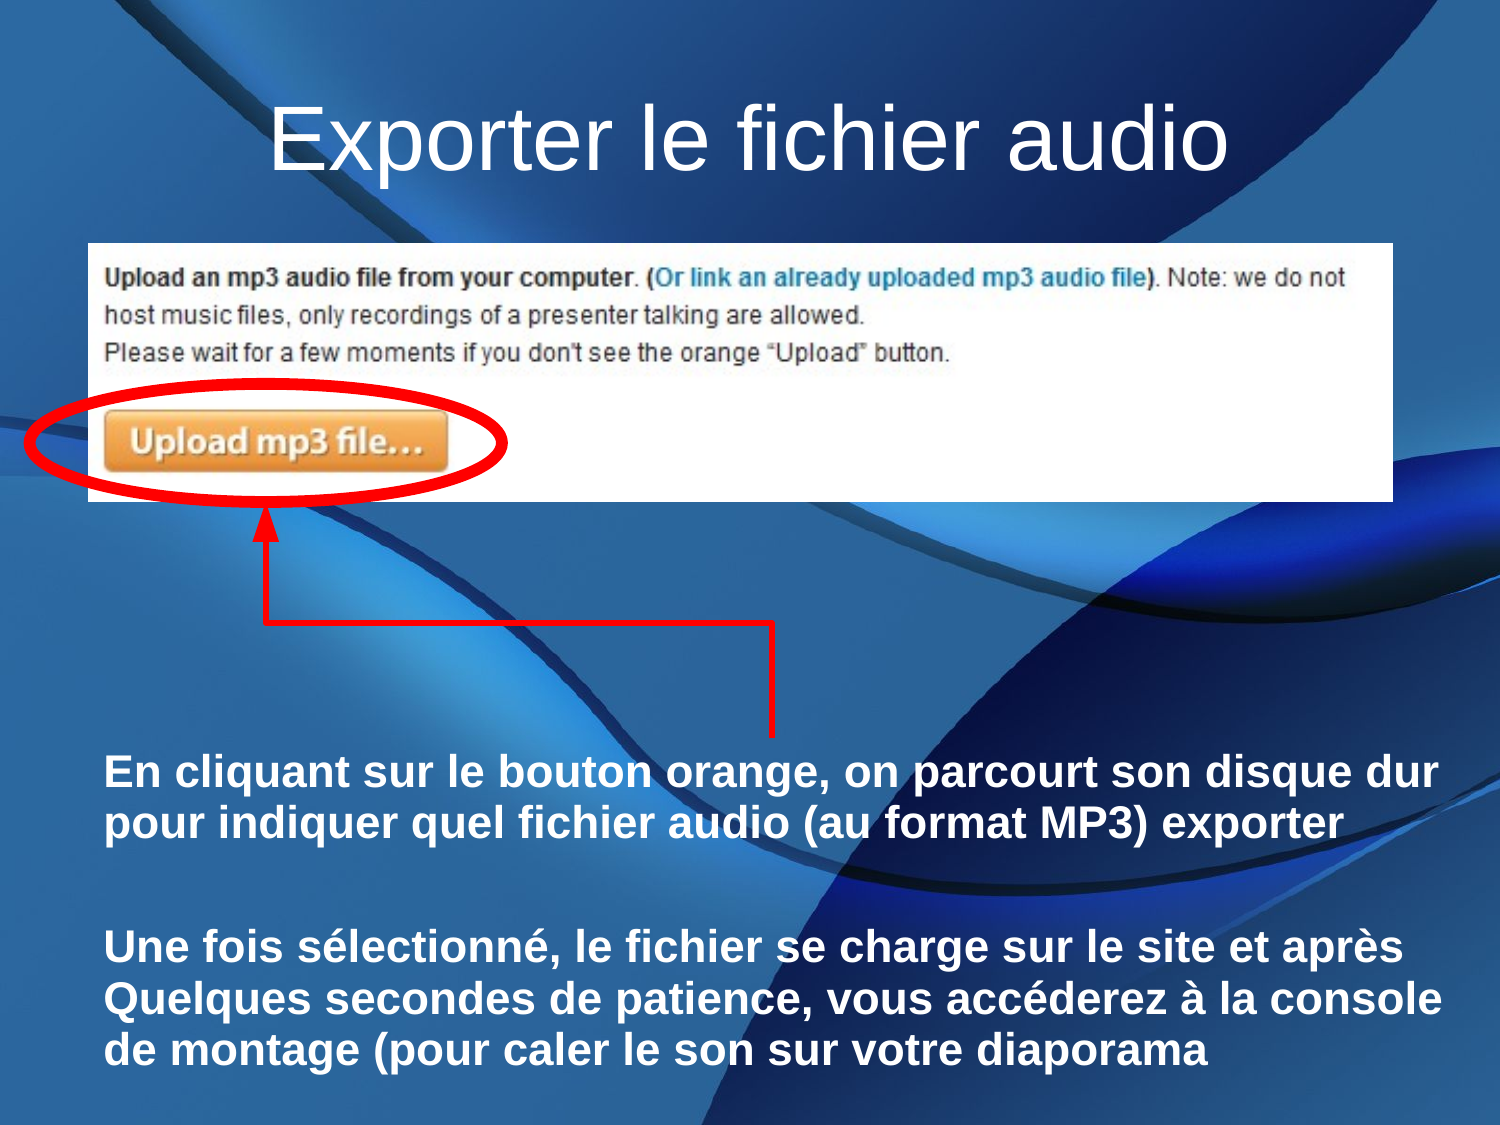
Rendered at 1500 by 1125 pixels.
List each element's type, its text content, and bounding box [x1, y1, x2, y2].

text_box En cliquant sur le bouton orange, on parcourt son disque dur pour indiquer quel fichier audio (au format MP3) exporter [88, 738, 1456, 858]
text_box Une fois sélectionné, le fichier se charge sur le site et après Quelques secondes de patience, vous accéderez à la console de montage (pour caler le son sur votre diaporama [88, 914, 1472, 1086]
picture [0, 0, 1500, 1125]
title Exporter le fichier audio [75, 52, 1425, 226]
